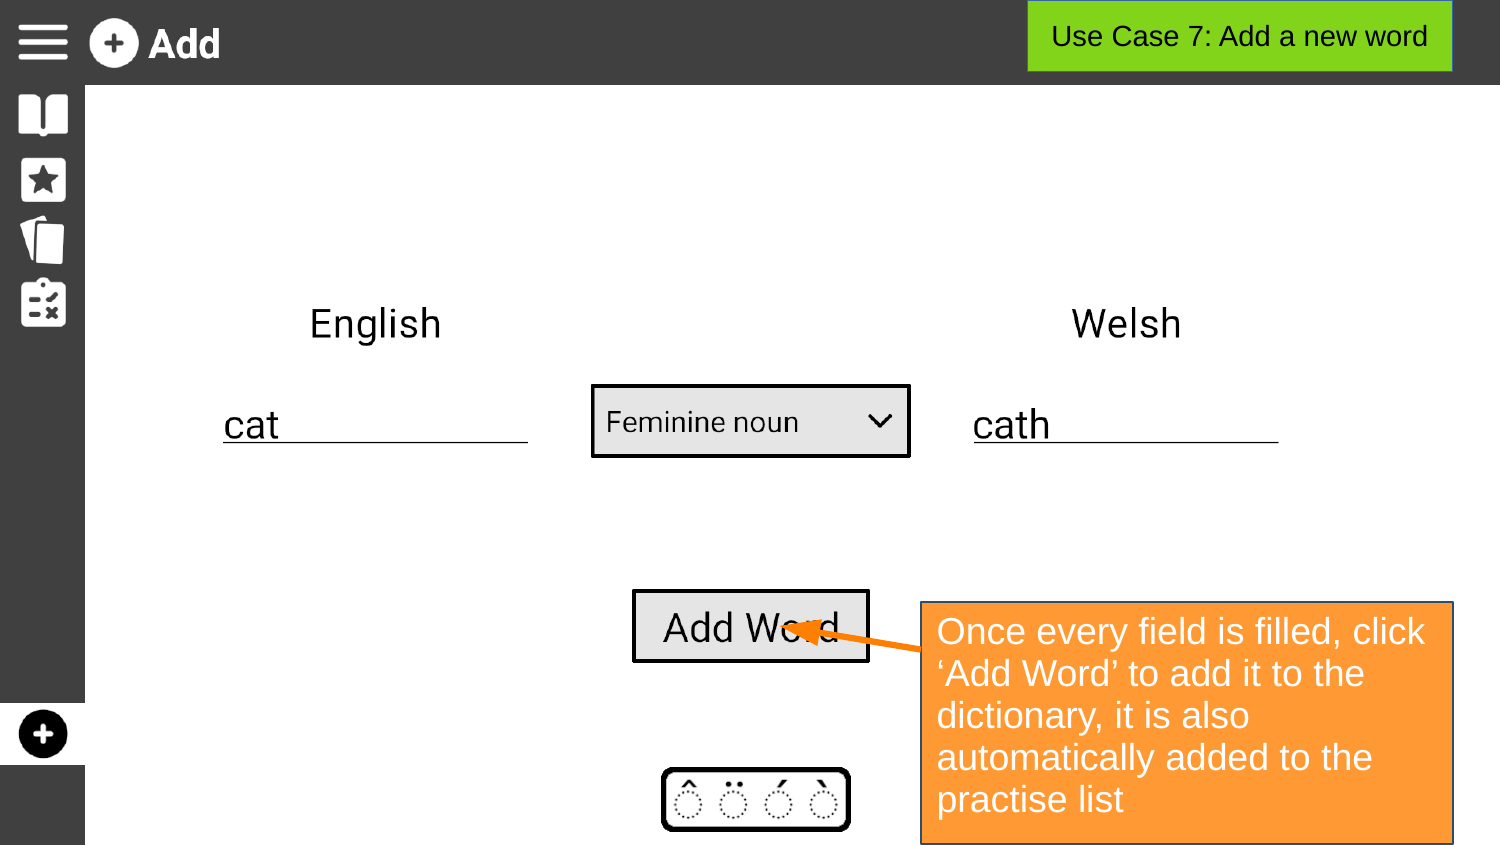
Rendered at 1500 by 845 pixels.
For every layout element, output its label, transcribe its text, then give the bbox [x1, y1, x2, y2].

text_box Use Case 7: Add a new word [1027, 0, 1453, 72]
picture [0, 0, 1500, 845]
text_box Once every field is filled, click ‘Add Word’ to add it to the dictionary, it is also automatically added to the practise list [920, 602, 1453, 845]
